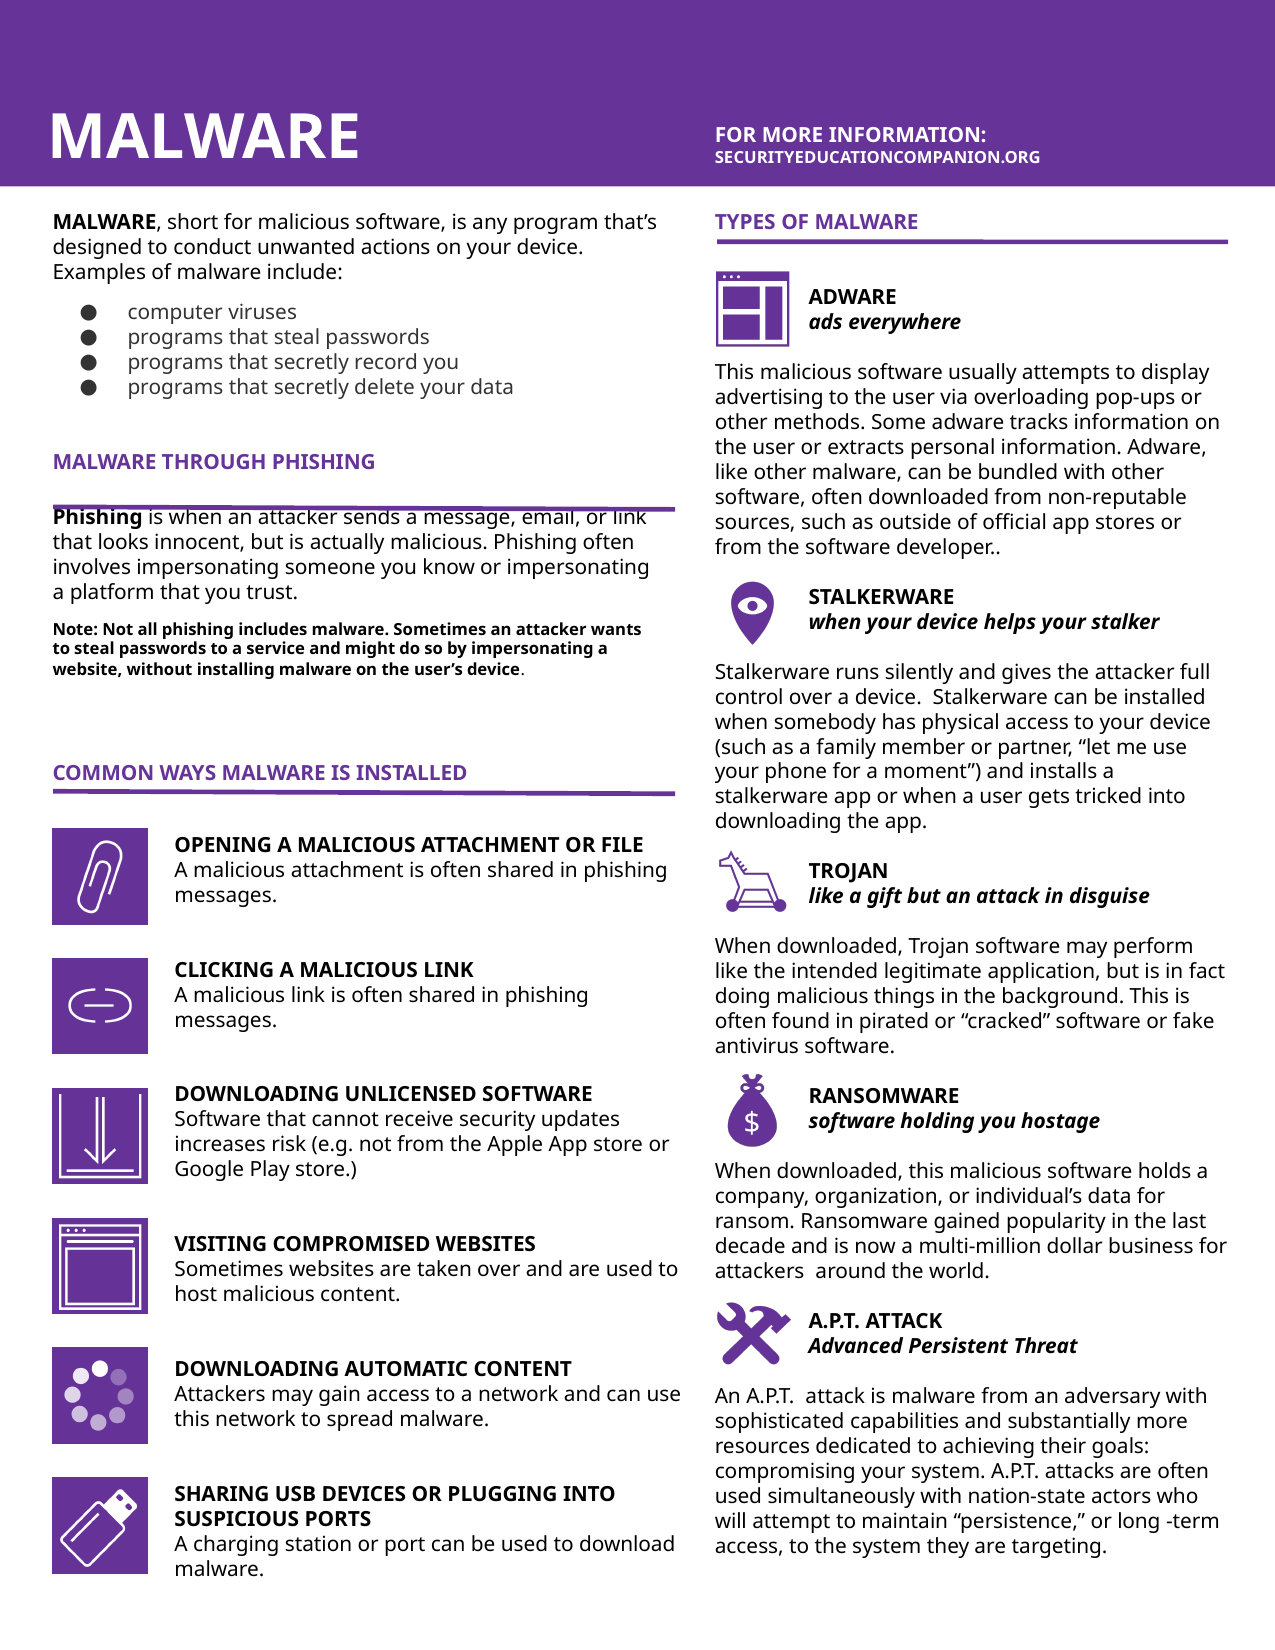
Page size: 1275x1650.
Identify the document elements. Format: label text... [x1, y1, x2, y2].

text_box MALWARE, short for malicious software, is any program that’s designed to conduct unwanted actions on your device. Examples of malware include: computer viruses programs that steal passwords programs that secretly record you programs that secretly delete your data MALWARE THROUGH PHISHING Phishing is when an attacker sends a message, email, or link that looks innocent, but is actually malicious. Phishing often involves impersonating someone you know or impersonating a platform that you trust. Note: Not all phishing includes malware. Sometimes an attacker wants to steal passwords to a service and might do so by impersonating a website, without installing malware on the user’s device. [37, 193, 676, 718]
text_box FOR MORE INFORMATION: SECURITYEDUCATIONCOMPANION.ORG [699, 106, 1271, 180]
text_box MALWARE [0, 0, 1275, 187]
text_box OPENING A MALICIOUS ATTACHMENT OR FILE A malicious attachment is often shared in phishing messages. CLICKING A MALICIOUS LINK A malicious link is often shared in phishing messages. DOWNLOADING UNLICENSED SOFTWARE Software that cannot receive security updates increases risk (e.g. not from the Apple App store or Google Play store.) VISITING COMPROMISED WEBSITES Sometimes websites are taken over and are used to host malicious content. DOWNLOADING AUTOMATIC CONTENT Attackers may gain access to a network and can use this network to spread malware. SHARING USB DEVICES OR PLUGGING INTO SUSPICIOUS PORTS A charging station or port can be used to download malware. [37, 791, 700, 1639]
text_box TYPES OF MALWARE ADWARE ads everywhere This malicious software usually attempts to display advertising to the user via overloading pop-ups or other methods. Some adware tracks information on the user or extracts personal information. Adware, like other malware, can be bundled with other software, often downloaded from non-reputable sources, such as outside of official app stores or from the software developer.. STALKERWARE when your device helps your stalker Stalkerware runs silently and gives the attacker full control over a device. Stalkerware can be installed when somebody has physical access to your device (such as a family member or partner, “let me use your phone for a moment”) and installs a stalkerware app or when a user gets tricked into downloading the app. TROJAN like a gift but an attack in disguise When downloaded, Trojan software may perform like the intended legitimate application, but is in fact doing malicious things in the background. This is often found in pirated or “cracked” software or fake antivirus software. RANSOMWARE software holding you hostage When downloaded, this malicious software holds a company, organization, or individual’s data for ransom. Ransomware gained popularity in the last decade and is now a multi-million dollar business for attackers around the world. A.P.T. ATTACK Advanced Persistent Threat An A.P.T. attack is malware from an adversary with sophisticated capabilities and substantially more resources dedicated to achieving their goals: compromising your system. A.P.T. attacks are often used simultaneously with nation-state actors who will attempt to maintain “persistence,” or long -term access, to the system they are targeting. [699, 193, 1246, 1650]
text_box COMMON WAYS MALWARE IS INSTALLED [37, 744, 660, 790]
